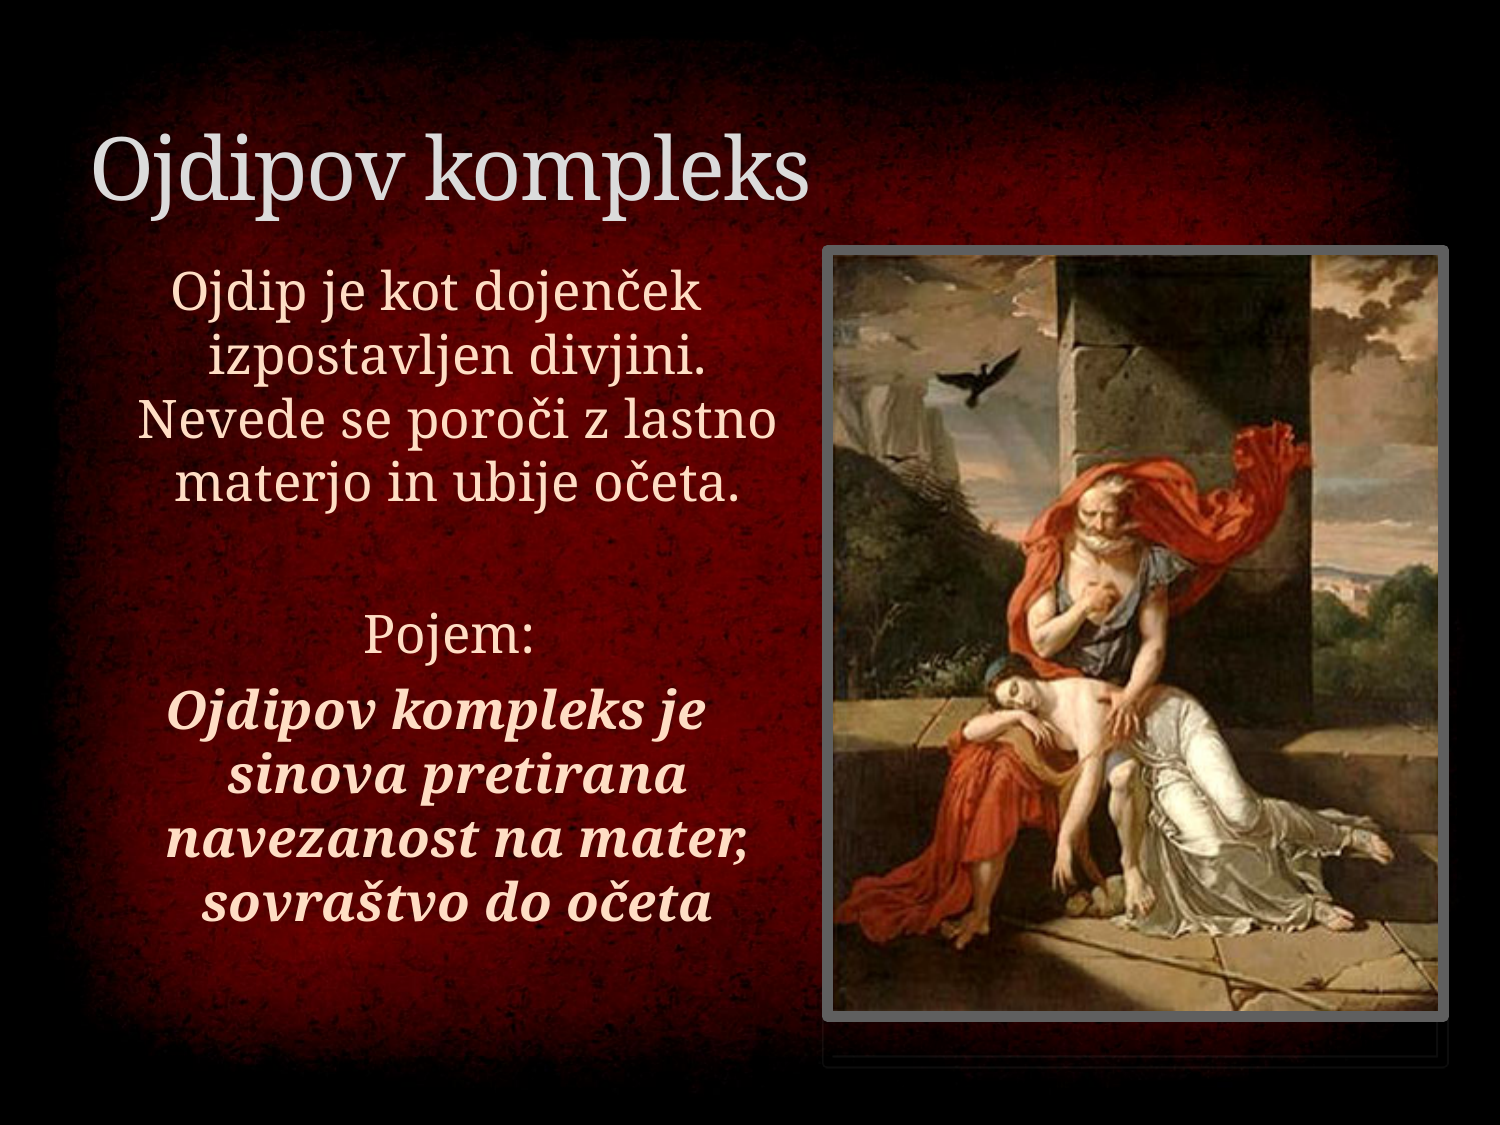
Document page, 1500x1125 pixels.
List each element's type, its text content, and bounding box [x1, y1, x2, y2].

title Ojdipov kompleks [75, 24, 1425, 225]
picture [0, 0, 1500, 1125]
list Ojdip je kot dojenček izpostavljen divjini. Nevede se poroči z lastno materjo in ubije očeta. Pojem: Ojdipov kompleks je sinova pretirana navezanost na mater, sovraštvo do očeta [75, 249, 798, 1000]
